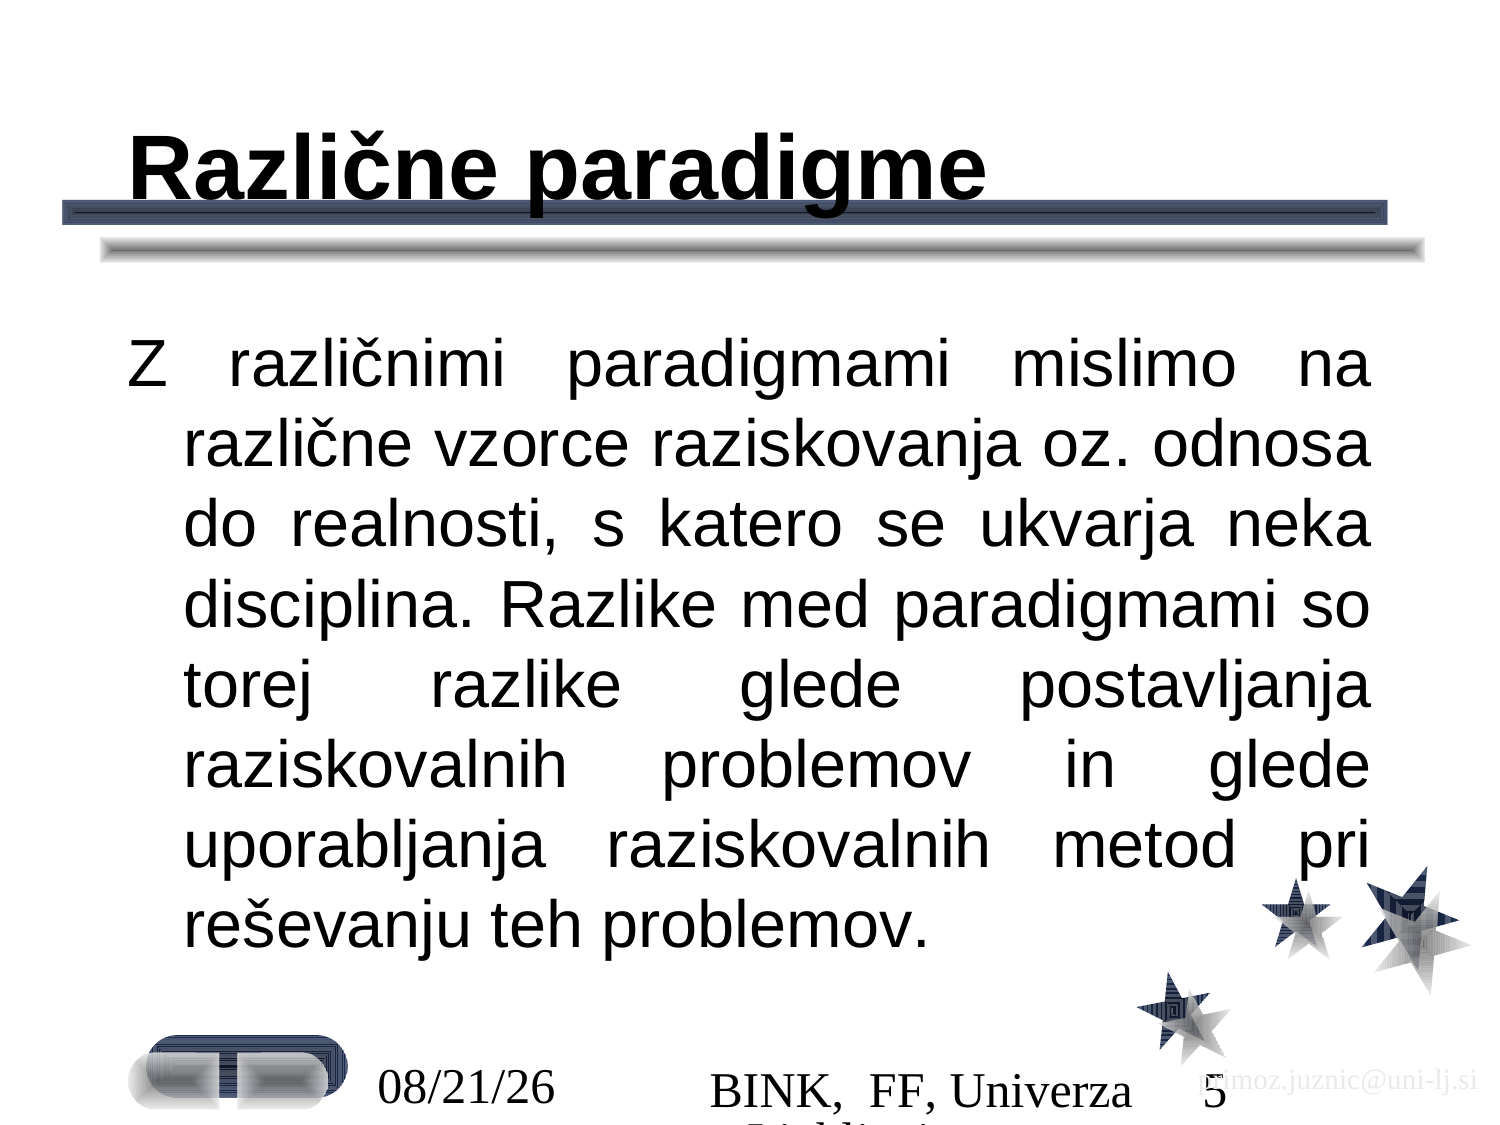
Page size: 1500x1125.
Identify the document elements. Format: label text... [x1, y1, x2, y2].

title Različne paradigme [112, 37, 1388, 225]
list Z različnimi paradigmami mislimo na različne vzorce raziskovanja oz. odnosa do realnosti, s katero se ukvarja neka disciplina. Razlike med paradigmami so torej razlike glede postavljanja raziskovalnih problemov in glede uporabljanja raziskovalnih metod pri reševanju teh problemov. [112, 312, 1388, 1125]
